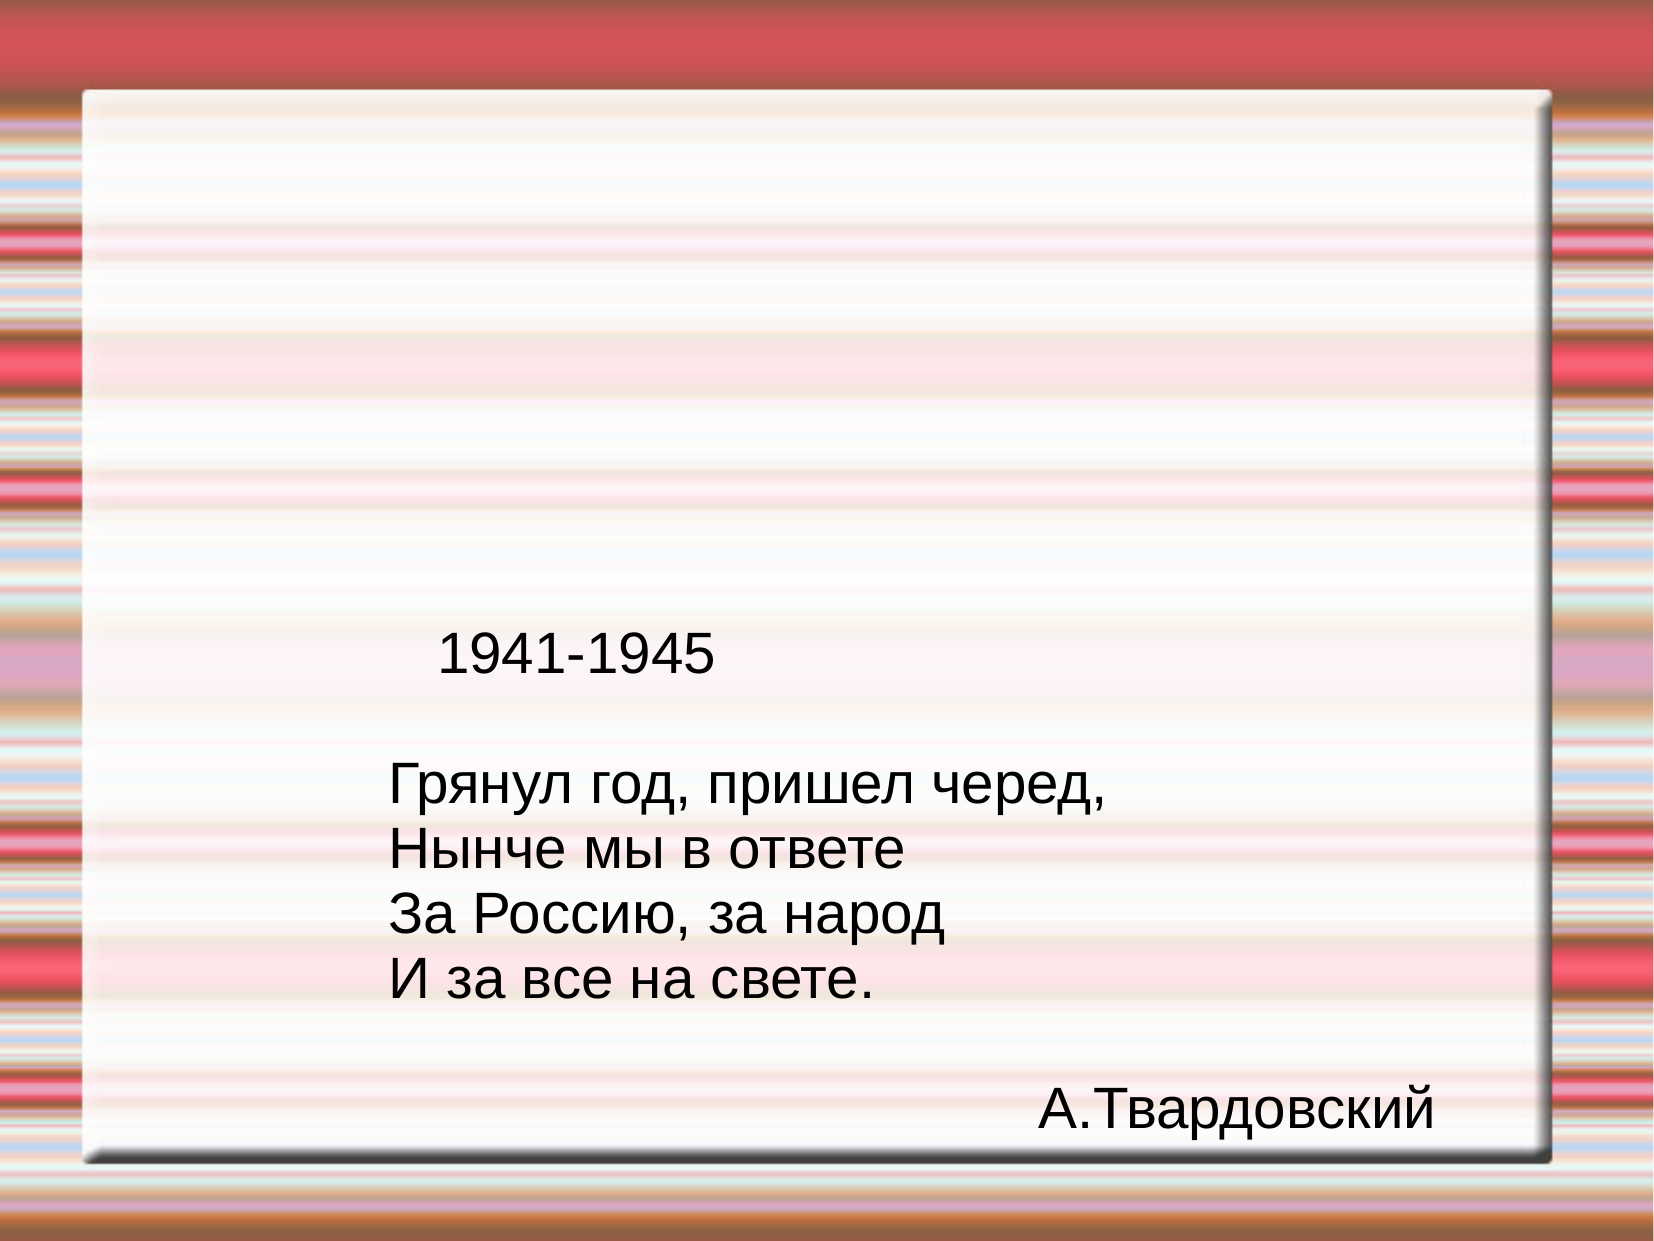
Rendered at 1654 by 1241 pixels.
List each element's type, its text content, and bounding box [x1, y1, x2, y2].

text_box 1941-1945 Грянул год, пришел черед, Нынче мы в ответе За Россию, за народ И за все на свете. А.Твардовский [129, 418, 1560, 1146]
picture [0, 0, 1654, 1241]
